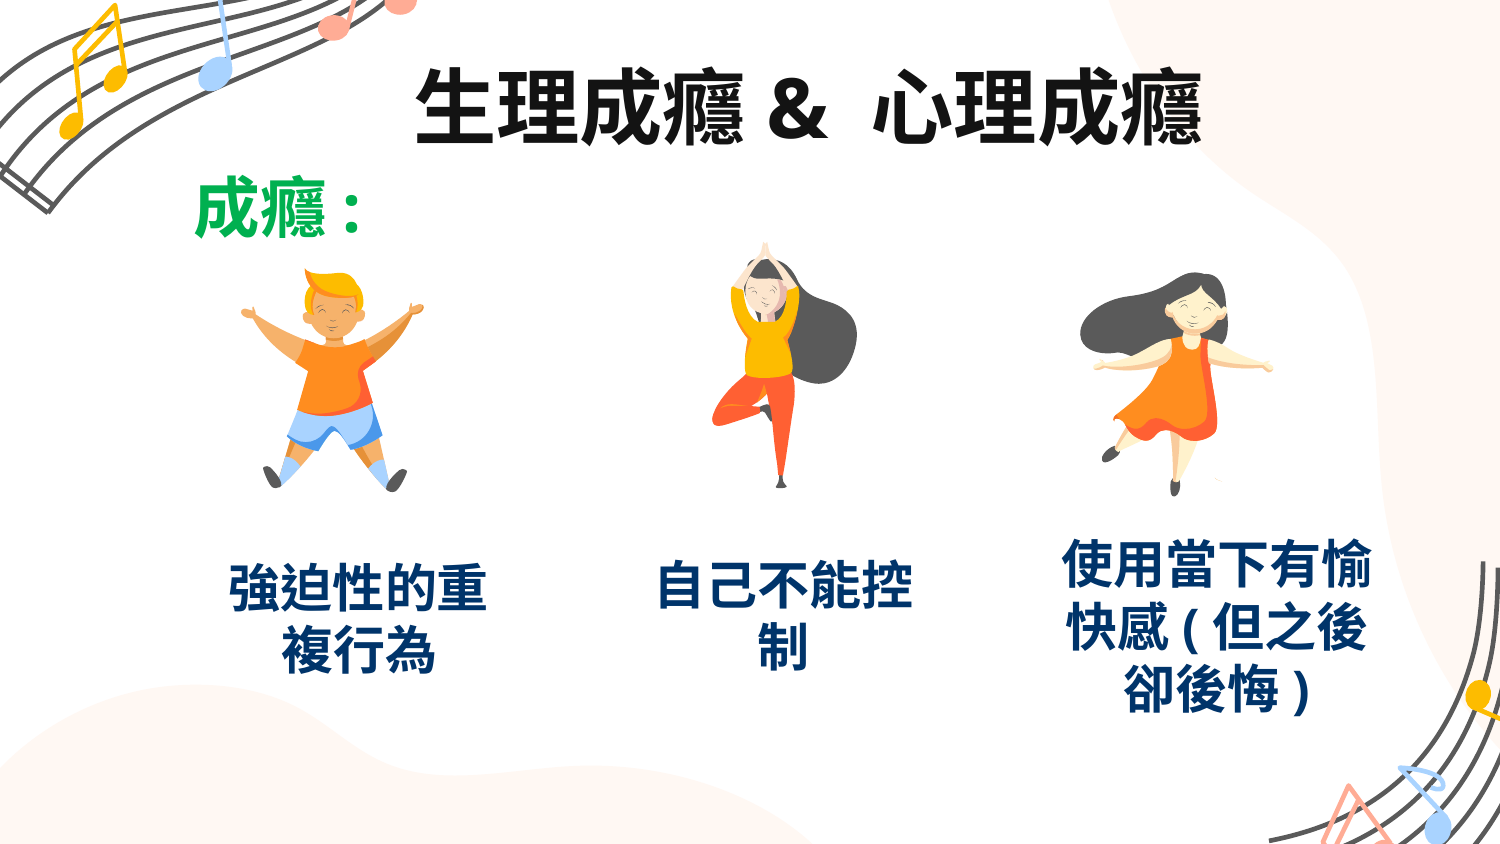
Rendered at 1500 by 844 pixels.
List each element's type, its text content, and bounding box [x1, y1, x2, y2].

text_box 成癮: [178, 158, 377, 254]
text_box [712, 241, 857, 489]
title 使用當下有愉快感(但之後卻後悔) [1036, 592, 1398, 659]
title 生理成癮& 心理成癮 [176, 40, 1441, 135]
title 自己不能控制 [614, 581, 952, 648]
text_box [1214, 477, 1223, 482]
text_box [241, 268, 424, 493]
title 強迫性的重複行為 [190, 616, 528, 683]
text_box [1080, 272, 1274, 497]
